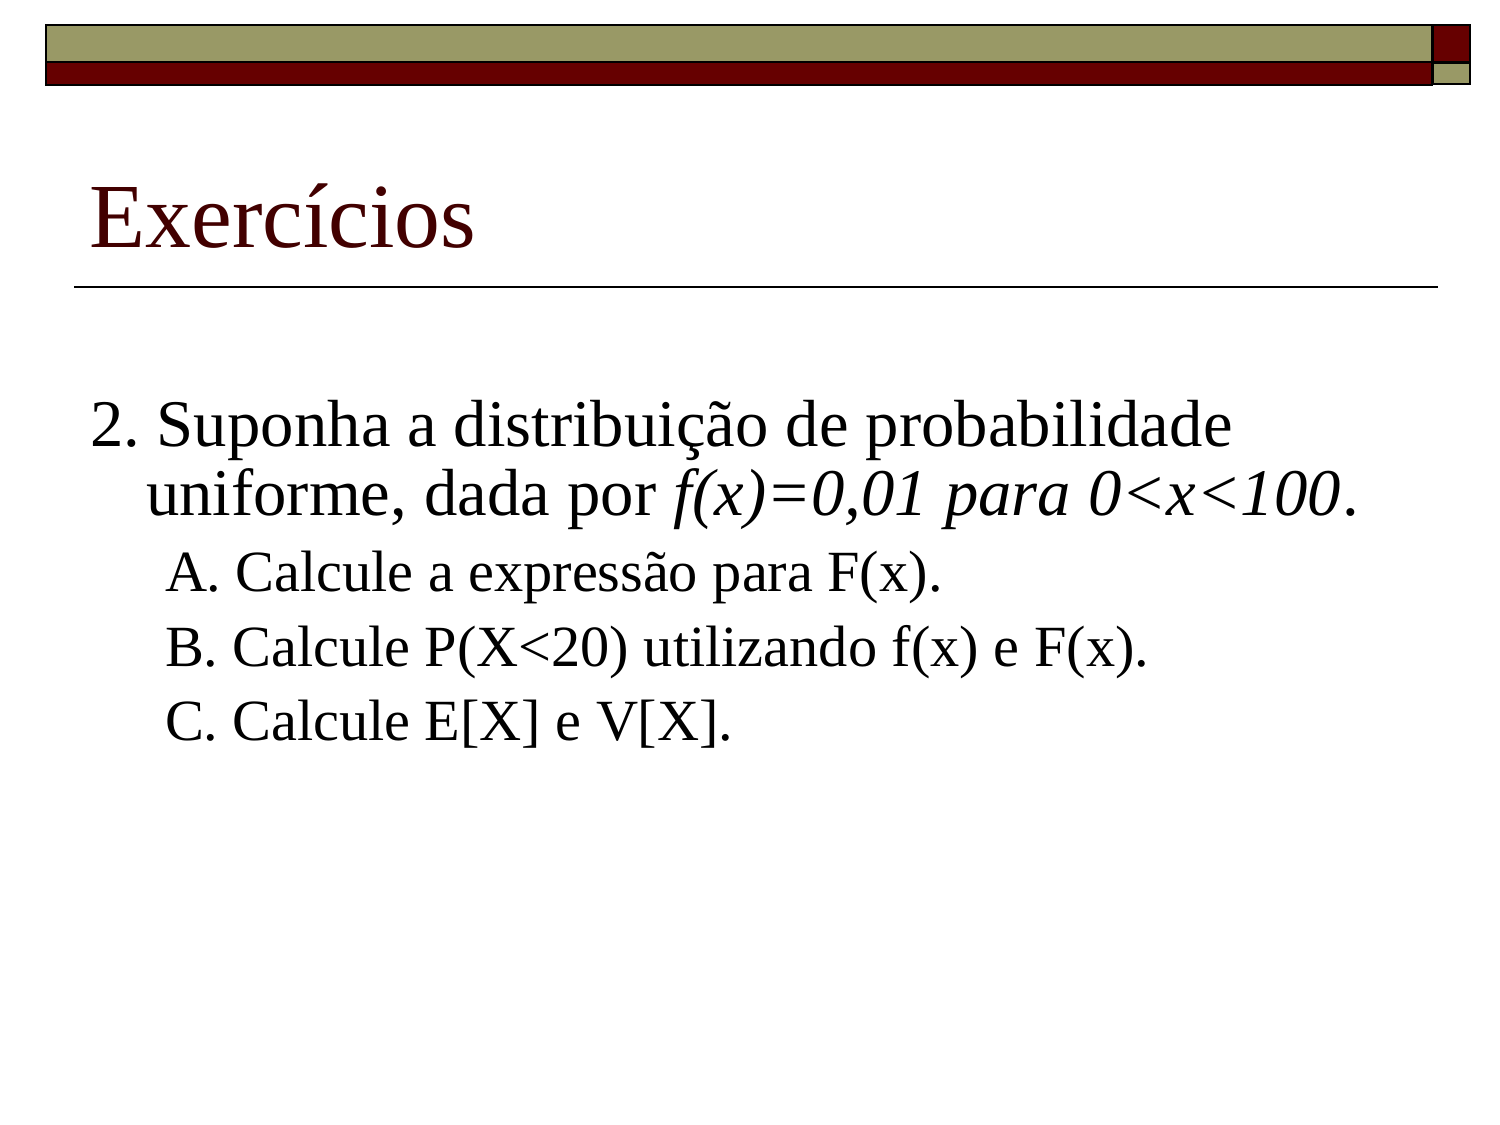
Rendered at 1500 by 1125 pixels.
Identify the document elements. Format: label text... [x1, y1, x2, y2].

title Exercícios [74, 39, 1425, 274]
list 2. Suponha a distribuição de probabilidade uniforme, dada por f(x)=0,01 para 0<x<100. A. Calcule a expressão para F(x). B. Calcule P(X<20) utilizando f(x) e F(x). C. Calcule E[X] e V[X]. [75, 383, 1418, 1005]
